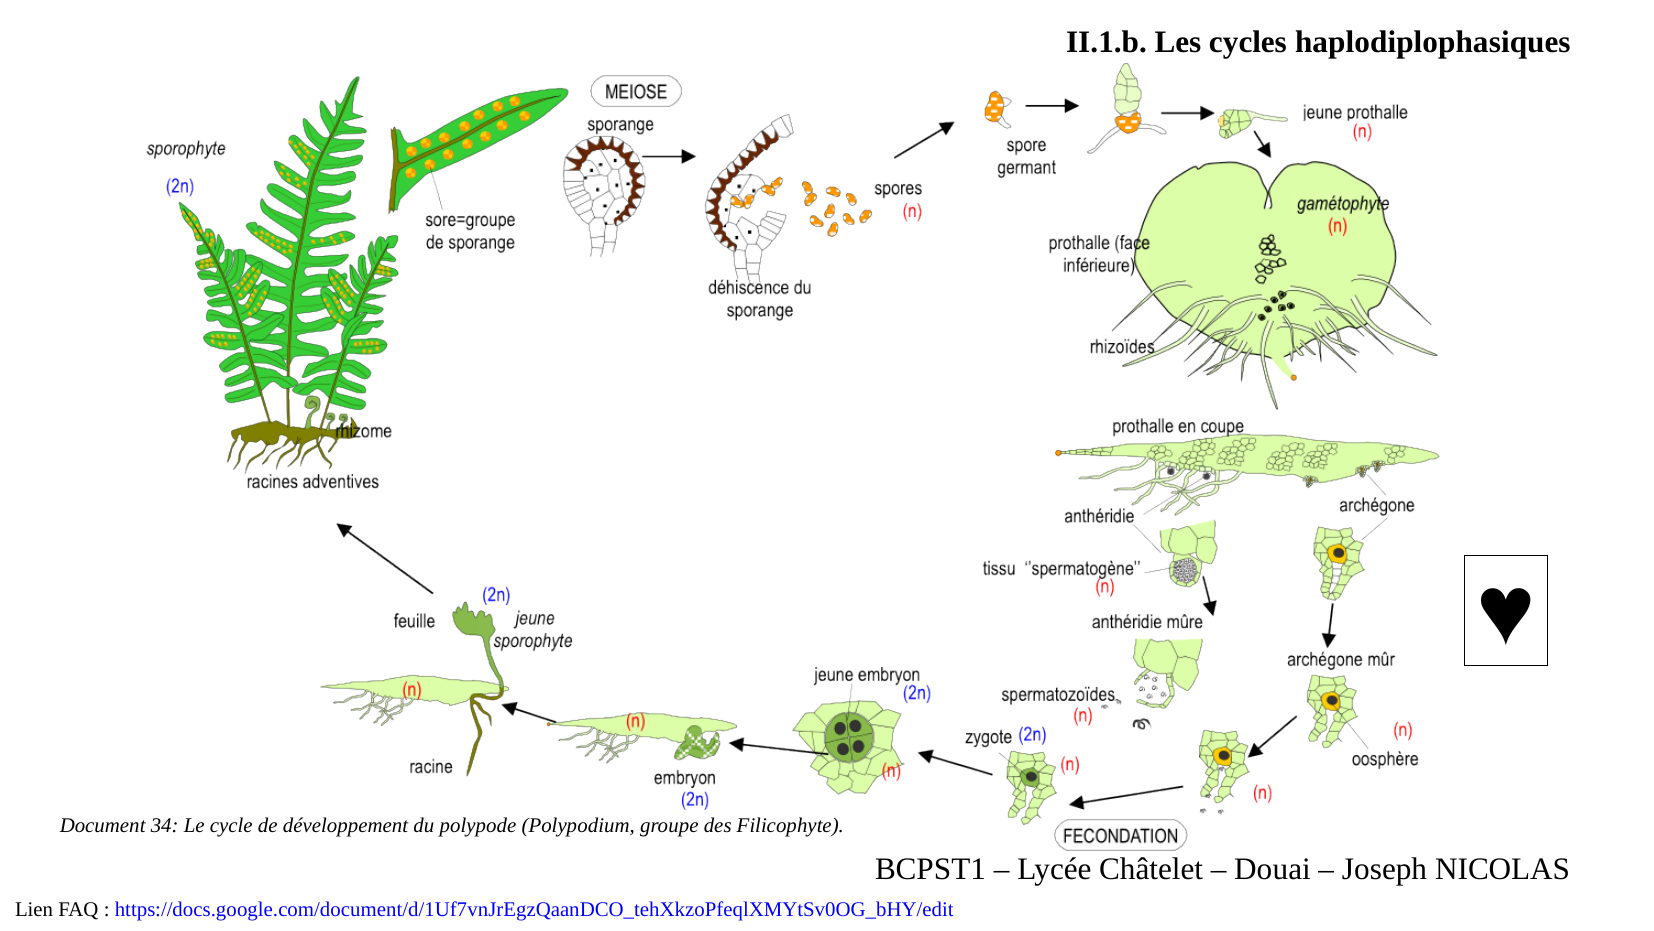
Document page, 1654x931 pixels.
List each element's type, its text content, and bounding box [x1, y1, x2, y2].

text_box BCPST1 – Lycée Châtelet – Douai – Joseph NICOLAS [637, 832, 1571, 905]
text_box Lien FAQ : https://docs.google.com/document/d/1Uf7vnJrEgzQaanDCO_tehXkzoPfeqlXMYtSv0OG_bHY/edit [0, 897, 993, 931]
picture [131, 63, 1441, 851]
text_box Document 34: Le cycle de développement du polypode (Polypodium, groupe des Filicophyte). [41, 767, 869, 883]
text_box II.1.b. Les cycles haplodiplophasiques [165, 5, 1572, 78]
text_box ♥ [1464, 555, 1548, 666]
